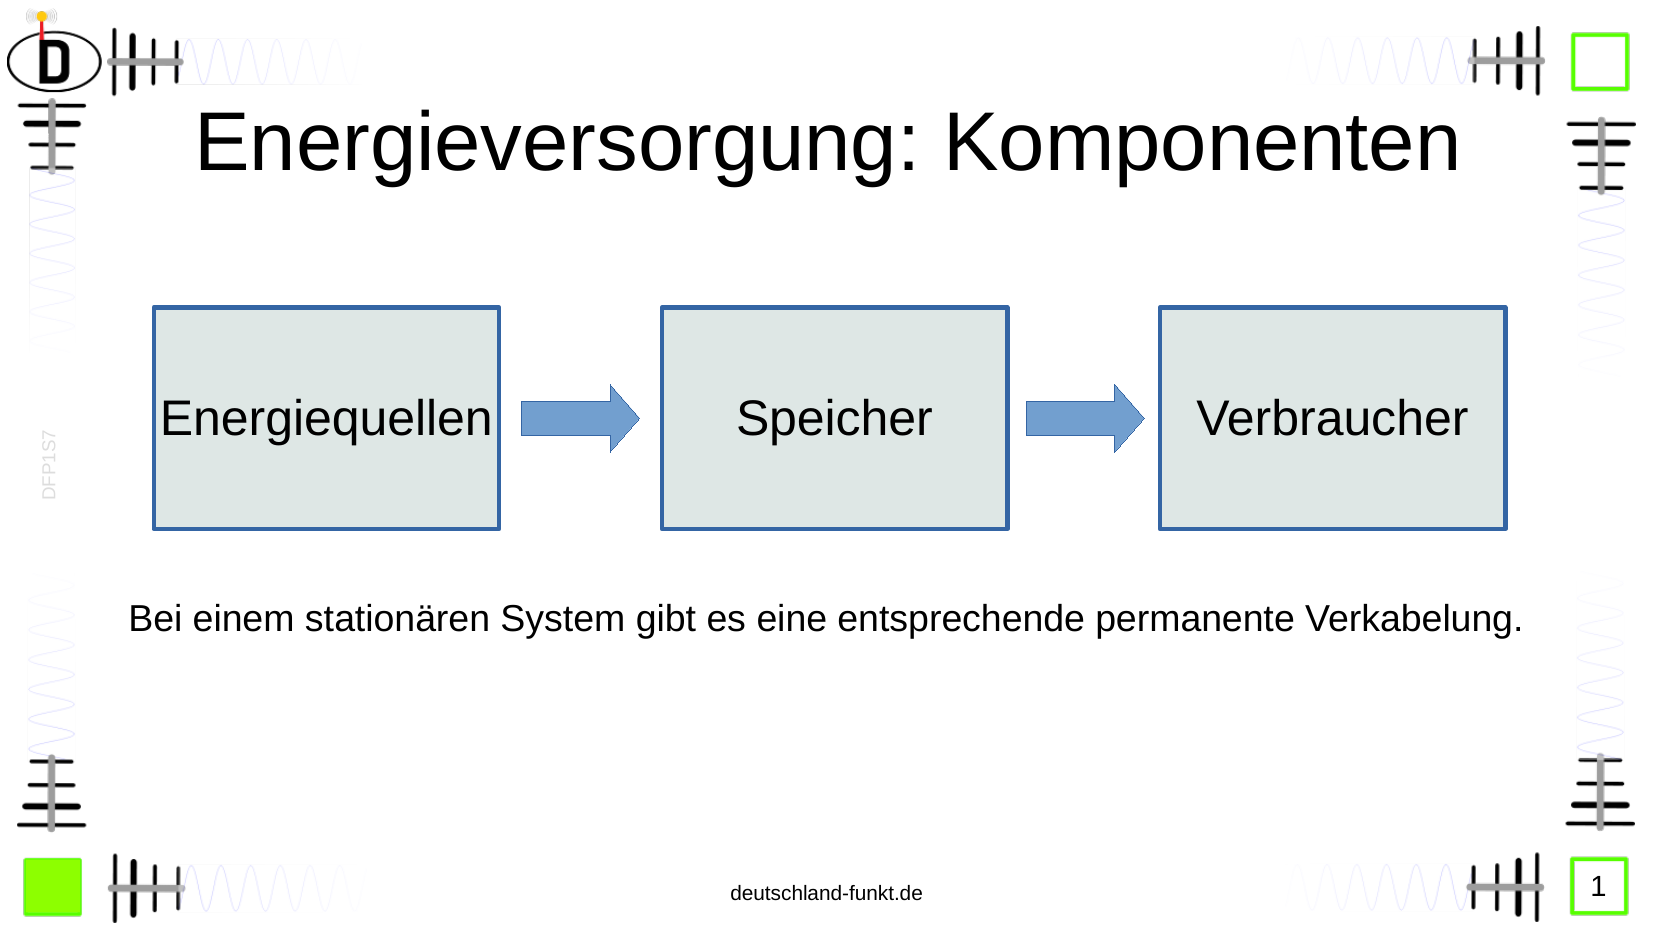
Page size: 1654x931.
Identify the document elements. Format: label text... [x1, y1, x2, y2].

text_box [25, 859, 80, 913]
text_box Verbraucher [1160, 307, 1506, 529]
picture [1285, 571, 1635, 922]
picture [1286, 26, 1636, 377]
text_box DFP1S7 [31, 398, 67, 532]
text_box Speicher [662, 307, 1008, 529]
picture [17, 573, 367, 923]
text_box [521, 384, 640, 453]
picture [7, 8, 362, 353]
text_box Bei einem stationären System gibt es eine entsprechende permanente Verkabelung. [113, 590, 1546, 689]
title Energieversorgung: Komponenten [87, 90, 1570, 193]
text_box Energiequellen [153, 307, 500, 529]
text_box [1026, 384, 1145, 453]
